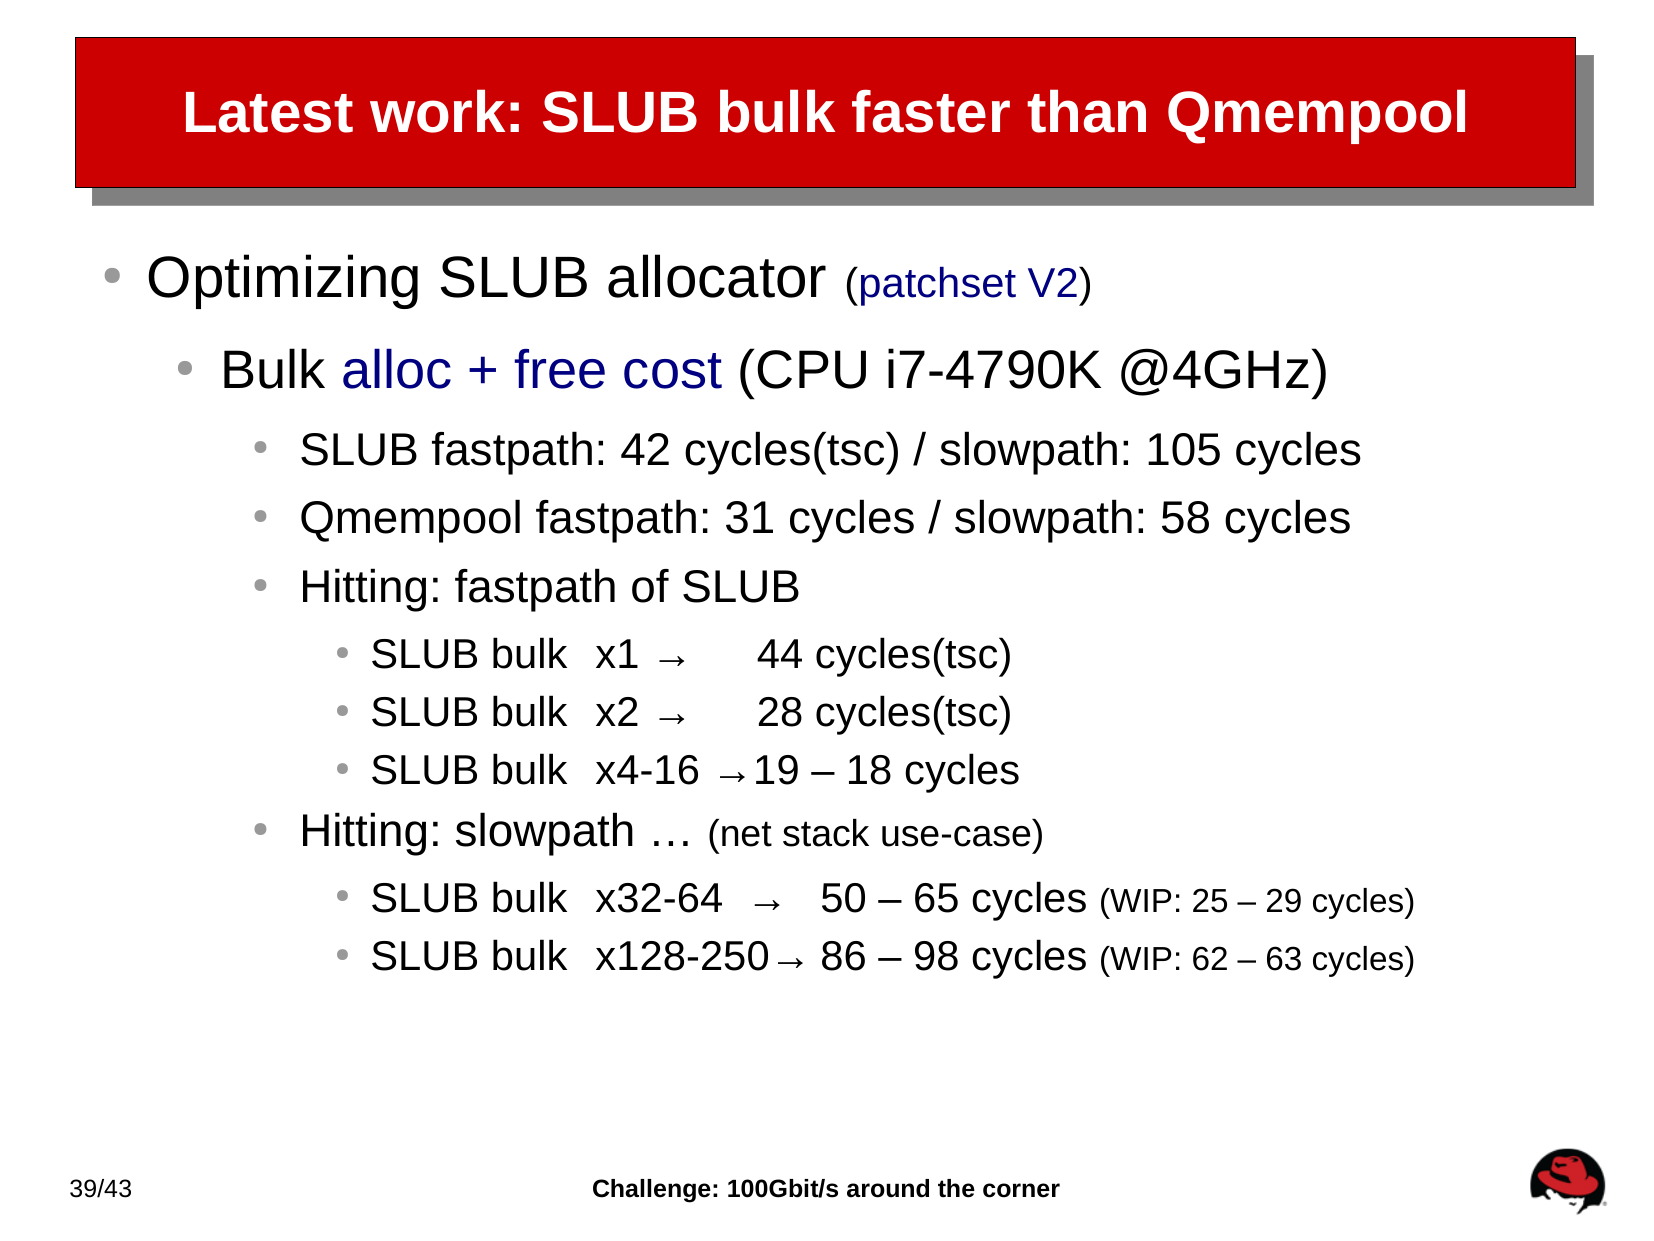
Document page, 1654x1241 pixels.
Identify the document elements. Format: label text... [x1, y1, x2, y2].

list Optimizing SLUB allocator (patchset V2) Bulk alloc + free cost (CPU i7-4790K @4GHz) SLUB fastpath: 42 cycles(tsc) / slowpath: 105 cycles Qmempool fastpath: 31 cycles / slowpath: 58 cycles Hitting: fastpath of SLUB SLUB bulk x1 → 44 cycles(tsc) SLUB bulk x2 → 28 cycles(tsc) SLUB bulk x4-16 →19 – 18 cycles Hitting: slowpath … (net stack use-case) SLUB bulk x32-64 → 50 – 65 cycles (WIP: 25 – 29 cycles) SLUB bulk x128-250→ 86 – 98 cycles (WIP: 62 – 63 cycles) [86, 244, 1576, 1039]
picture [1529, 1146, 1613, 1224]
title Latest work: SLUB bulk faster than Qmempool [82, 37, 1571, 188]
